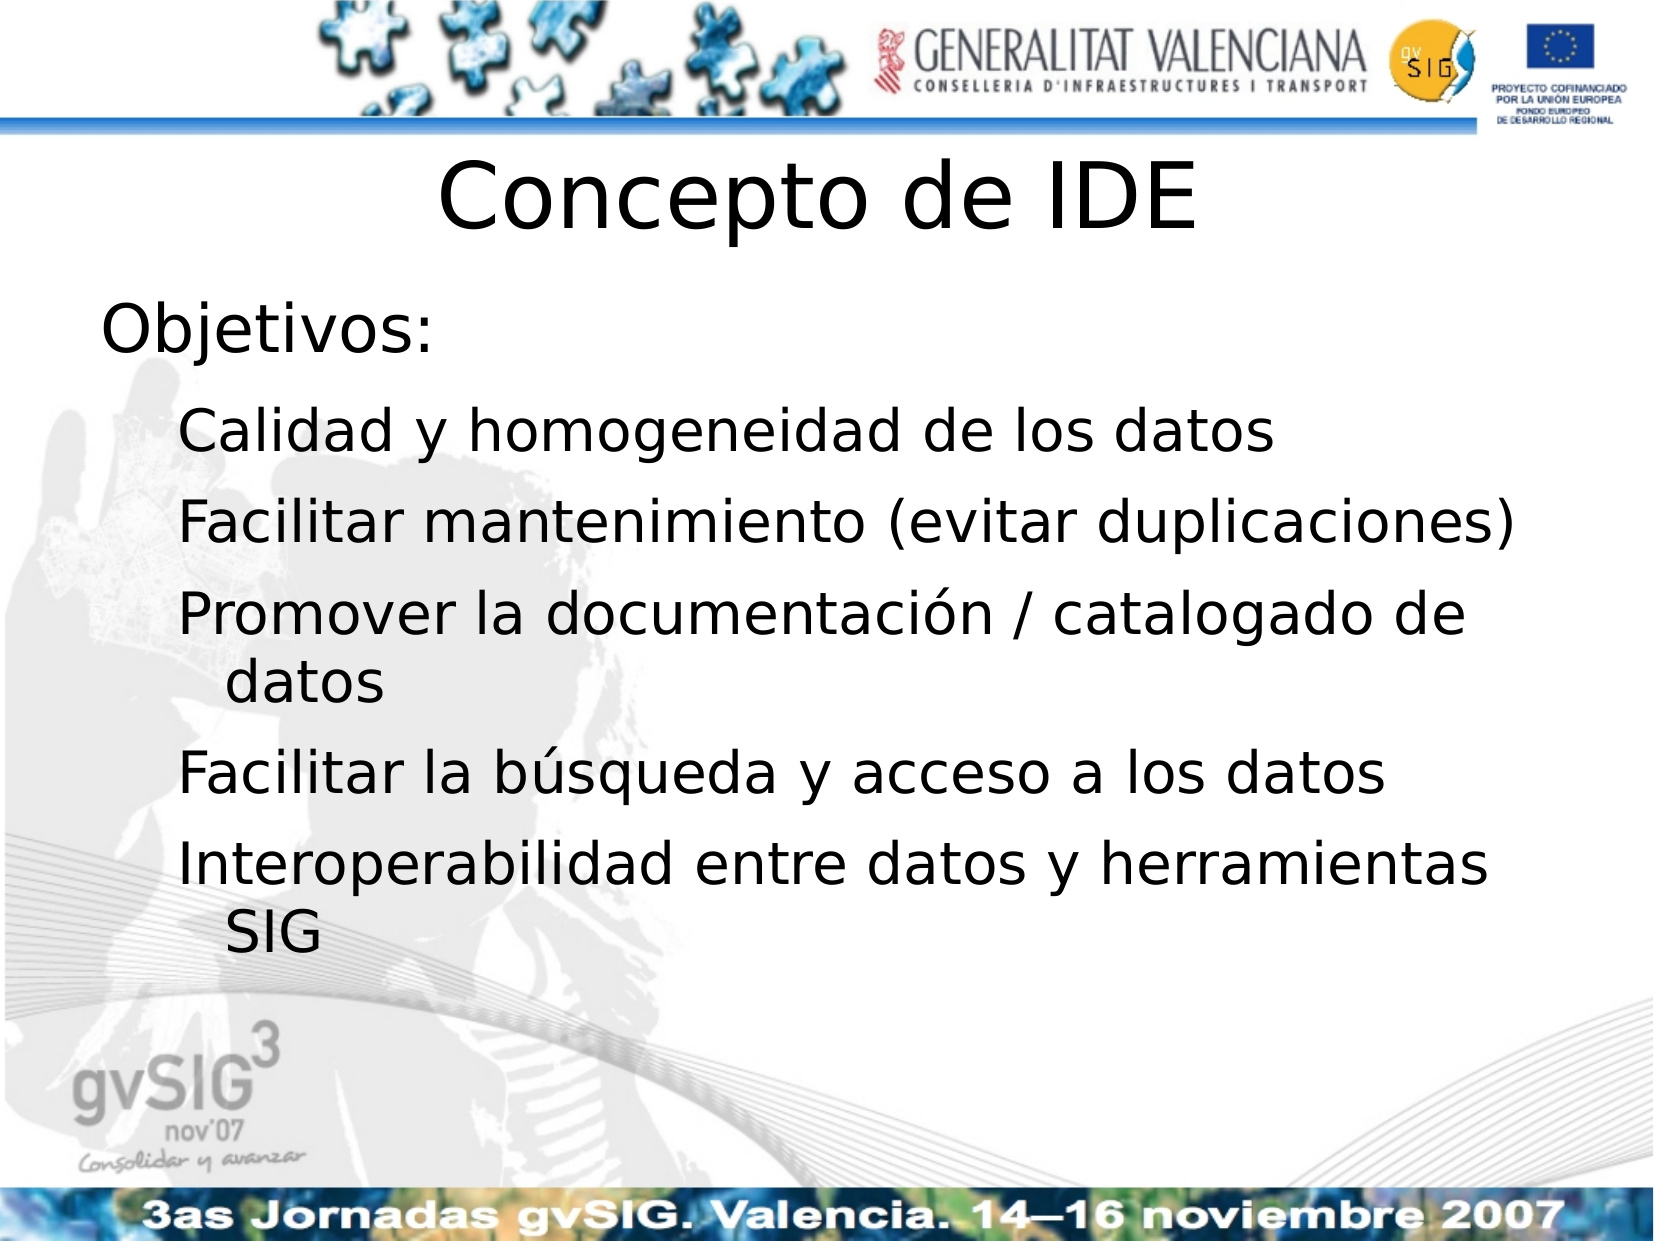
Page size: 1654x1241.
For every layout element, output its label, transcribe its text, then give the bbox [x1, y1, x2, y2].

list Objetivos: Calidad y homogeneidad de los datos Facilitar mantenimiento (evitar duplicaciones) Promover la documentación / catalogado de datos Facilitar la búsqueda y acceso a los datos Interoperabilidad entre datos y herramientas SIG [82, 290, 1571, 1109]
picture [0, 0, 1654, 1241]
title Concepto de IDE [75, 92, 1563, 301]
